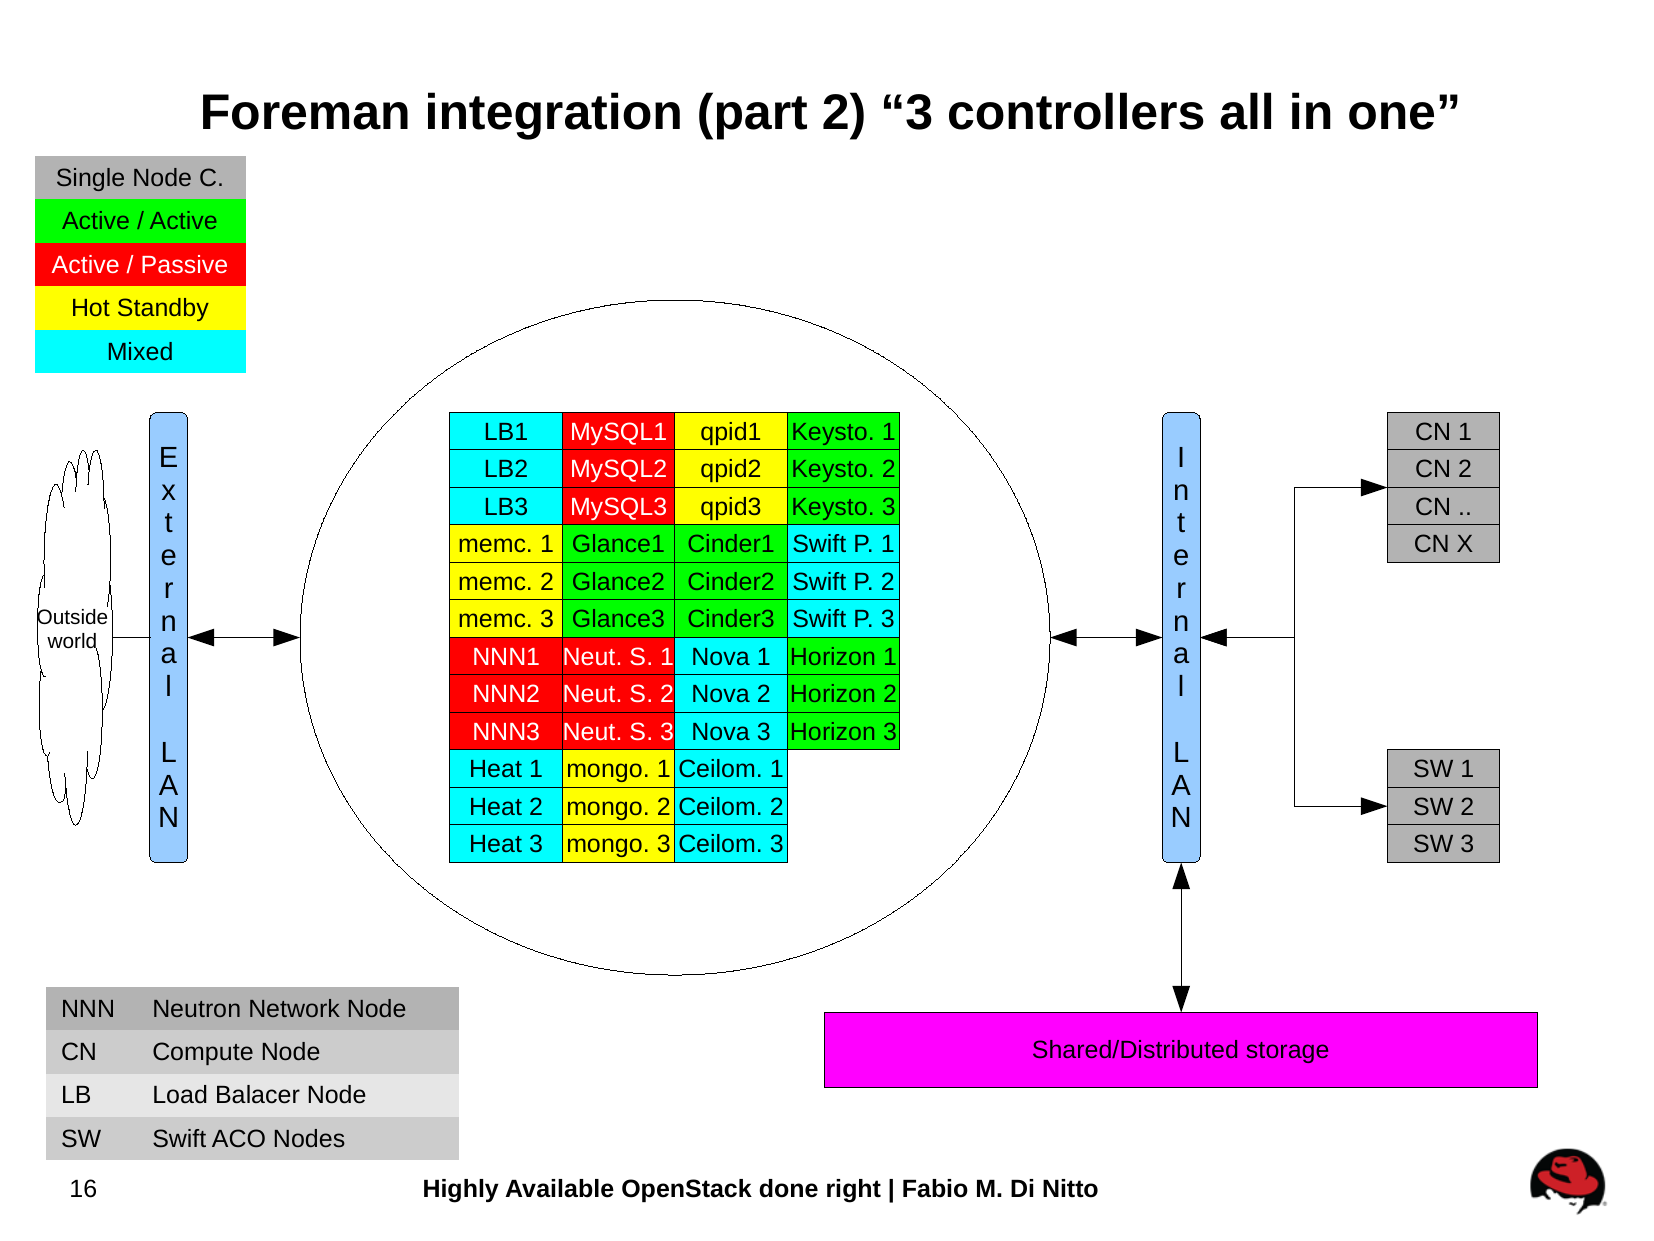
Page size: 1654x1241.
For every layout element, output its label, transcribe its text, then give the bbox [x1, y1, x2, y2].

table_cell Active / Active [35, 199, 246, 243]
table_cell Load Balacer Node [137, 1074, 459, 1117]
table_header Single Node C. [35, 156, 246, 199]
table_header NNN [46, 987, 137, 1030]
text_box Shared/Distributed storage [824, 1012, 1538, 1088]
picture [1529, 1146, 1613, 1224]
text_box SW 1 [1387, 749, 1500, 787]
title Foreman integration (part 2) “3 controllers all in one” [86, 37, 1576, 188]
text_box Outside world [37, 450, 113, 826]
table_cell SW [46, 1117, 137, 1160]
table_cell Compute Node [137, 1030, 459, 1074]
table_cell Swift ACO Nodes [137, 1117, 459, 1160]
table_cell CN [46, 1030, 137, 1074]
table_cell Mixed [35, 330, 246, 373]
table_cell Hot Standby [35, 286, 246, 330]
text_box SW 3 [1387, 824, 1500, 863]
text_box E x t e r n a l L A N [149, 412, 188, 863]
text_box CN 2 [1387, 449, 1500, 487]
text_box CN 1 [1387, 412, 1500, 449]
text_box SW 2 [1387, 787, 1500, 824]
table_cell LB [46, 1074, 137, 1117]
text_box I n t e r n a l L A N [1162, 412, 1201, 863]
text_box CN .. [1387, 487, 1500, 524]
text_box [300, 300, 1051, 976]
table_cell Active / Passive [35, 243, 246, 286]
text_box CN X [1387, 524, 1500, 563]
table_header Neutron Network Node [137, 987, 459, 1030]
